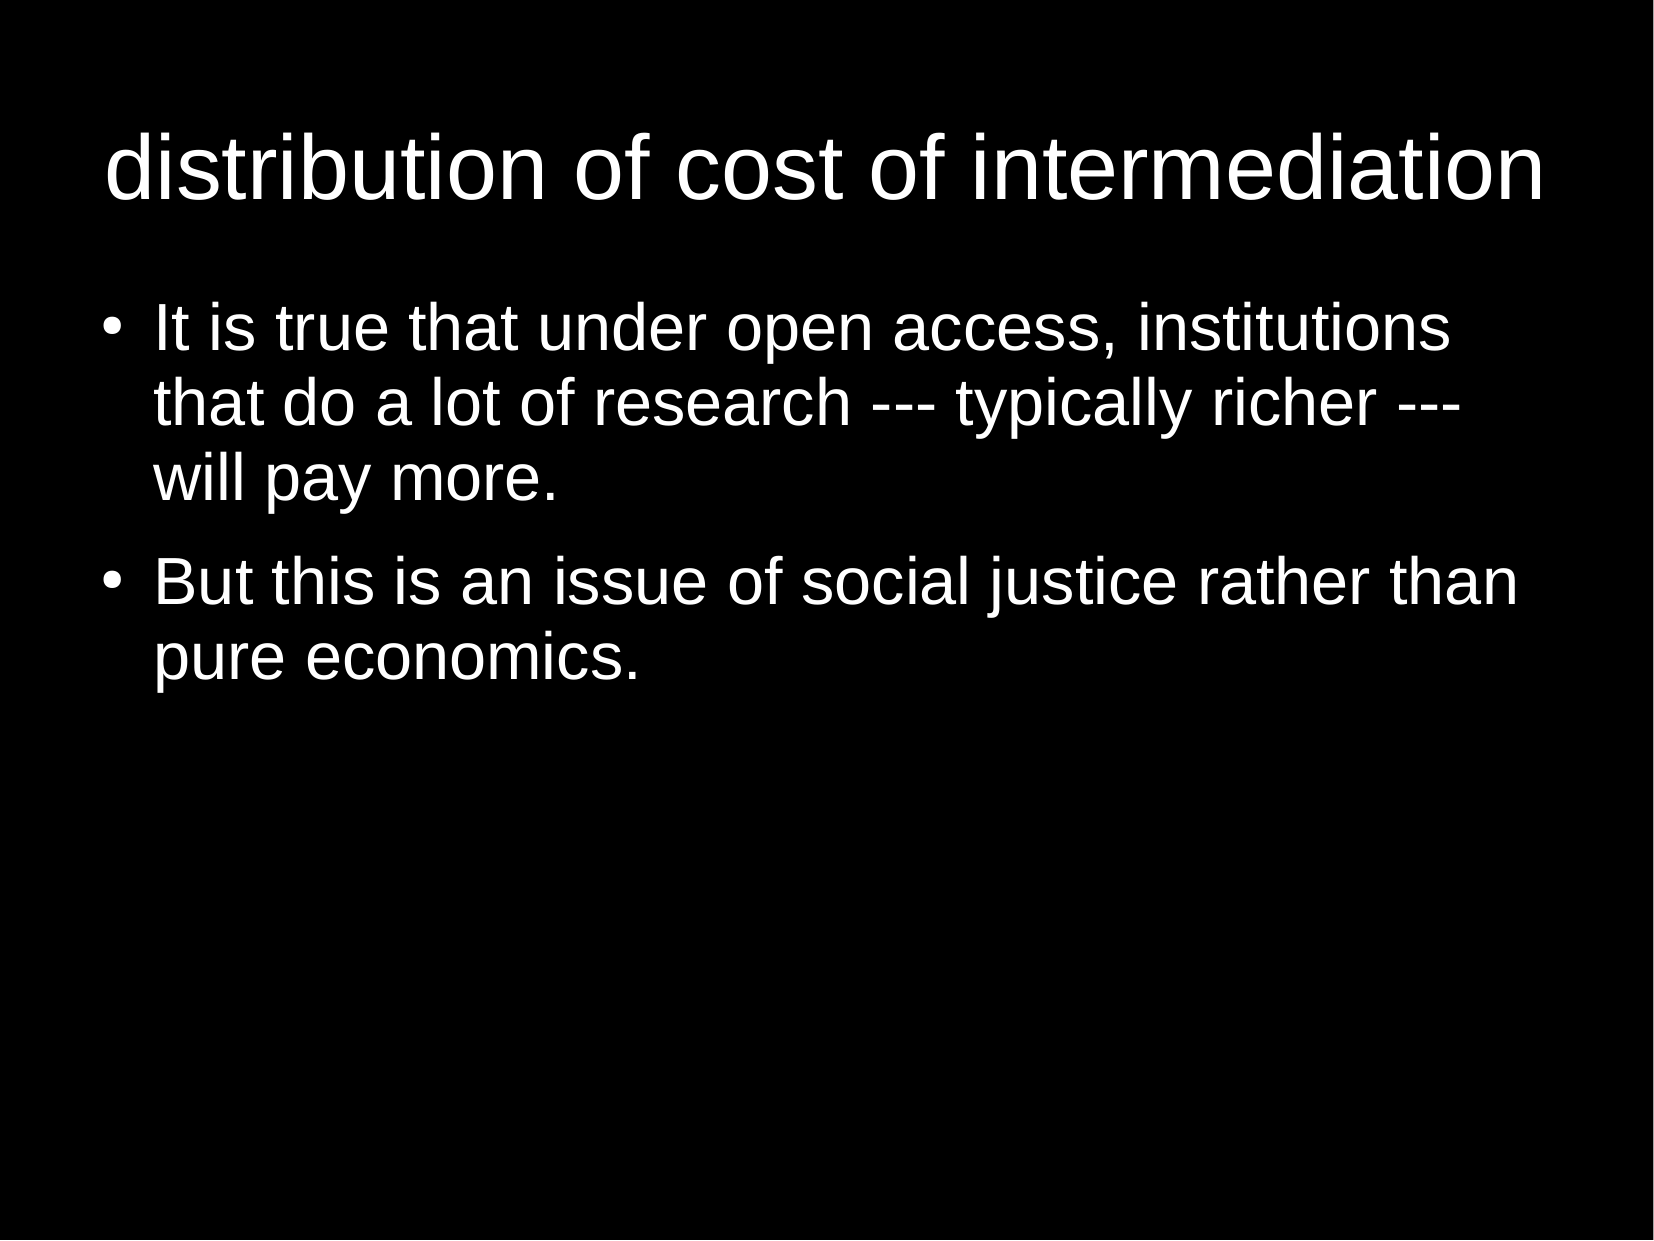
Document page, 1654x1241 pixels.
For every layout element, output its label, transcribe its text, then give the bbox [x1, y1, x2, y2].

title distribution of cost of intermediation [82, 64, 1571, 272]
list It is true that under open access, institutions that do a lot of research --- typically richer --- will pay more. But this is an issue of social justice rather than pure economics. [82, 290, 1571, 1010]
